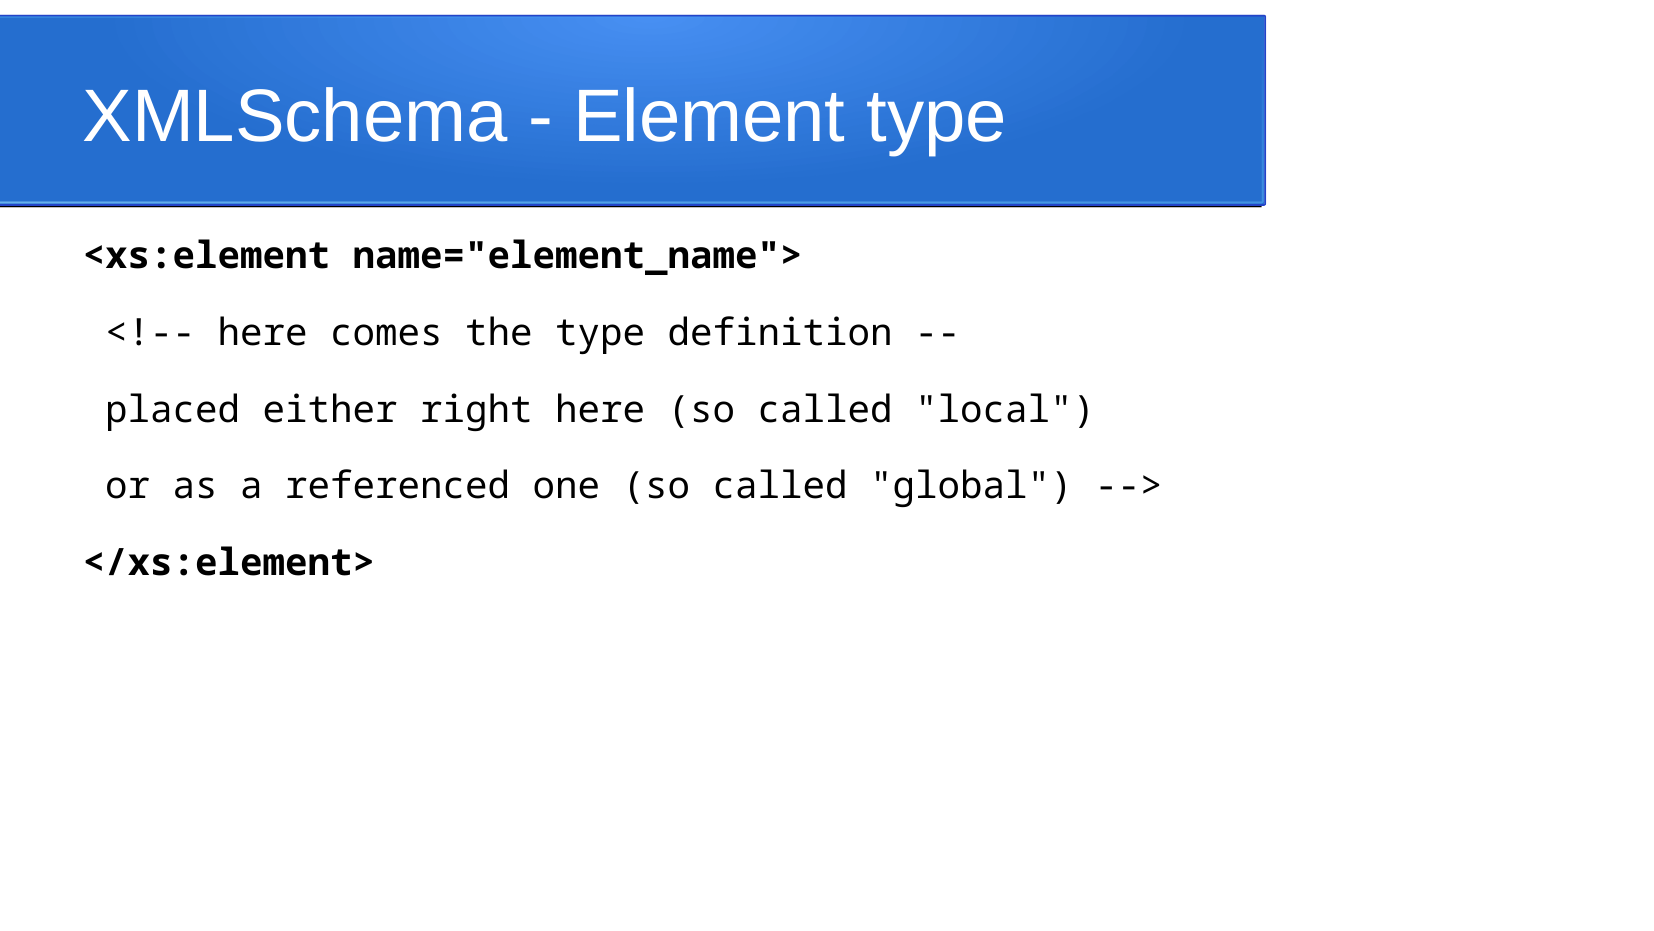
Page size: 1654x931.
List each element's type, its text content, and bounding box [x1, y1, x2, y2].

text_box XMLSchema - Element type [82, 35, 1235, 189]
text_box <xs:element name="element_name"> <!-- here comes the type definition -- placed either right here (so called "local") or as a referenced one (so called "global") --> </xs:element> [82, 224, 1571, 874]
picture [0, 13, 1269, 211]
